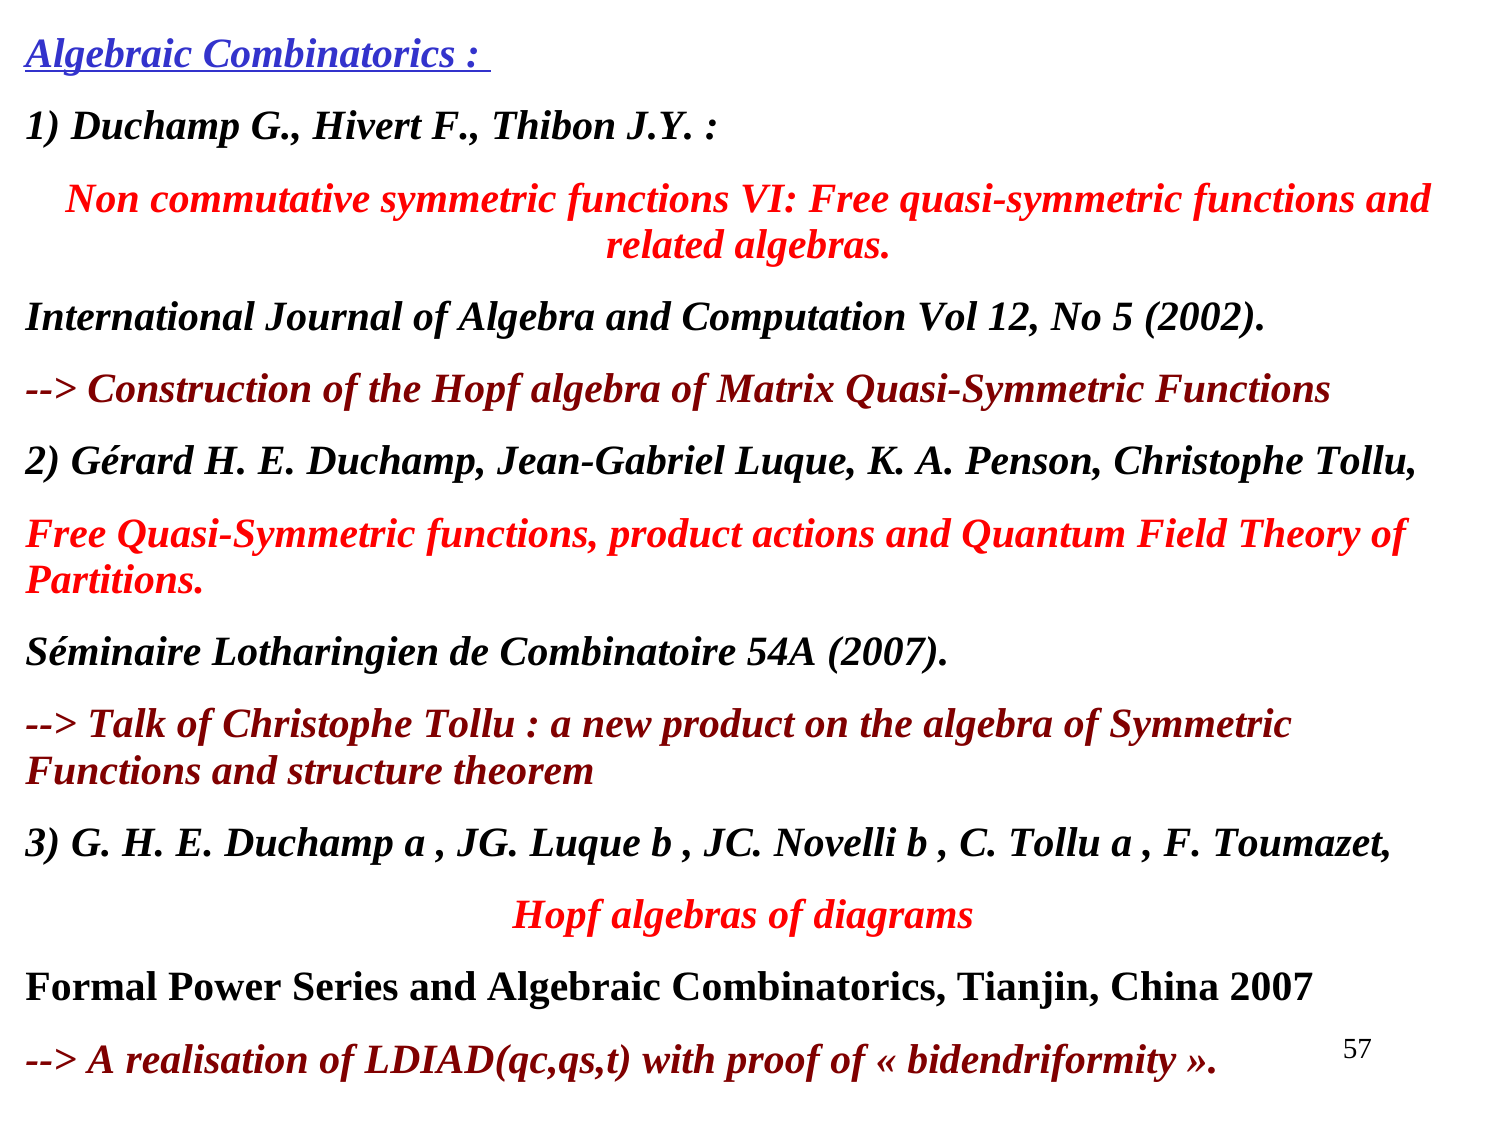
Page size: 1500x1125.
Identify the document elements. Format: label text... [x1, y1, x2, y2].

text_box Algebraic Combinatorics : 1) Duchamp G., Hivert F., Thibon J.Y. : Non commutative symmetric functions VI: Free quasi-symmetric functions and related algebras. International Journal of Algebra and Computation Vol 12, No 5 (2002). --> Construction of the Hopf algebra of Matrix Quasi-Symmetric Functions 2) Gérard H. E. Duchamp, Jean-Gabriel Luque, K. A. Penson, Christophe Tollu, Free Quasi-Symmetric functions, product actions and Quantum Field Theory of Partitions. Séminaire Lotharingien de Combinatoire 54A (2007). --> Talk of Christophe Tollu : a new product on the algebra of Symmetric Functions and structure theorem 3) G. H. E. Duchamp a , J­G. Luque b , J­C. Novelli b , C. Tollu a , F. Toumazet, Hopf algebras of diagrams Formal Power Series and Algebraic Combinatorics, Tianjin, China 2007 --> A realisation of LDIAD(qc,qs,t) with proof of « bidendriformity ». [10, 22, 1487, 1099]
